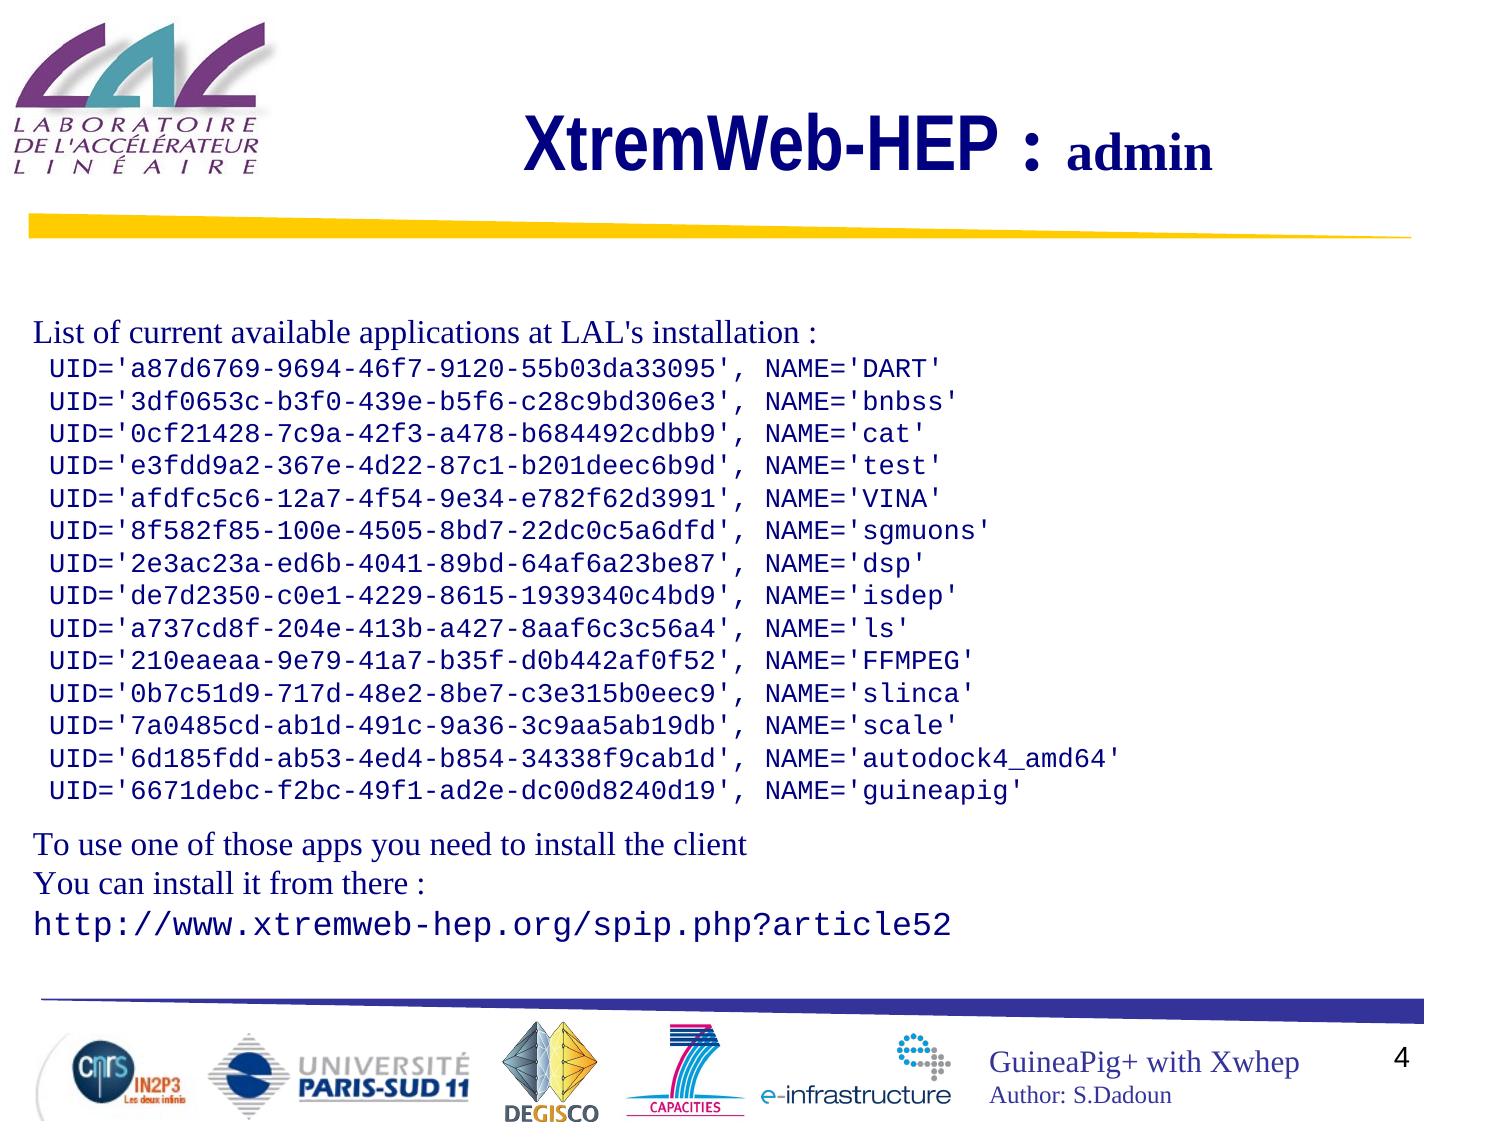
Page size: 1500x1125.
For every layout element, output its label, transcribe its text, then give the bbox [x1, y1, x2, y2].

picture [7, 16, 283, 178]
picture [761, 1033, 951, 1104]
picture [620, 1017, 750, 1124]
picture [490, 1018, 609, 1122]
picture [902, 1038, 925, 1049]
title XtremWeb-HEP : admin [259, 56, 1479, 221]
subtitle List of current available applications at LAL's installation : UID='a87d6769-9694-46f7-9120-55b03da33095', NAME='DART' UID='3df0653c-b3f0-439e-b5f6-c28c9bd306e3', NAME='bnbss' UID='0cf21428-7c9a-42f3-a478-b684492cdbb9', NAME='cat' UID='e3fdd9a2-367e-4d22-87c1-b201deec6b9d', NAME='test' UID='afdfc5c6-12a7-4f54-9e34-e782f62d3991', NAME='VINA' UID='8f582f85-100e-4505-8bd7-22dc0c5a6dfd', NAME='sgmuons' UID='2e3ac23a-ed6b-4041-89bd-64af6a23be87', NAME='dsp' UID='de7d2350-c0e1-4229-8615-1939340c4bd9', NAME='isdep' UID='a737cd8f-204e-413b-a427-8aaf6c3c56a4', NAME='ls' UID='210eaeaa-9e79-41a7-b35f-d0b442af0f52', NAME='FFMPEG' UID='0b7c51d9-717d-48e2-8be7-c3e315b0eec9', NAME='slinca' UID='7a0485cd-ab1d-491c-9a36-3c9aa5ab19db', NAME='scale' UID='6d185fdd-ab53-4ed4-b854-34338f9cab1d', NAME='autodock4_amd64' UID='6671debc-f2bc-49f1-ad2e-dc00d8240d19', NAME='guineapig' To use one of those apps you need to install the client You can install it from there : http://www.xtremweb-hep.org/spip.php?article52 [32, 248, 1418, 1004]
picture [25, 1033, 475, 1121]
